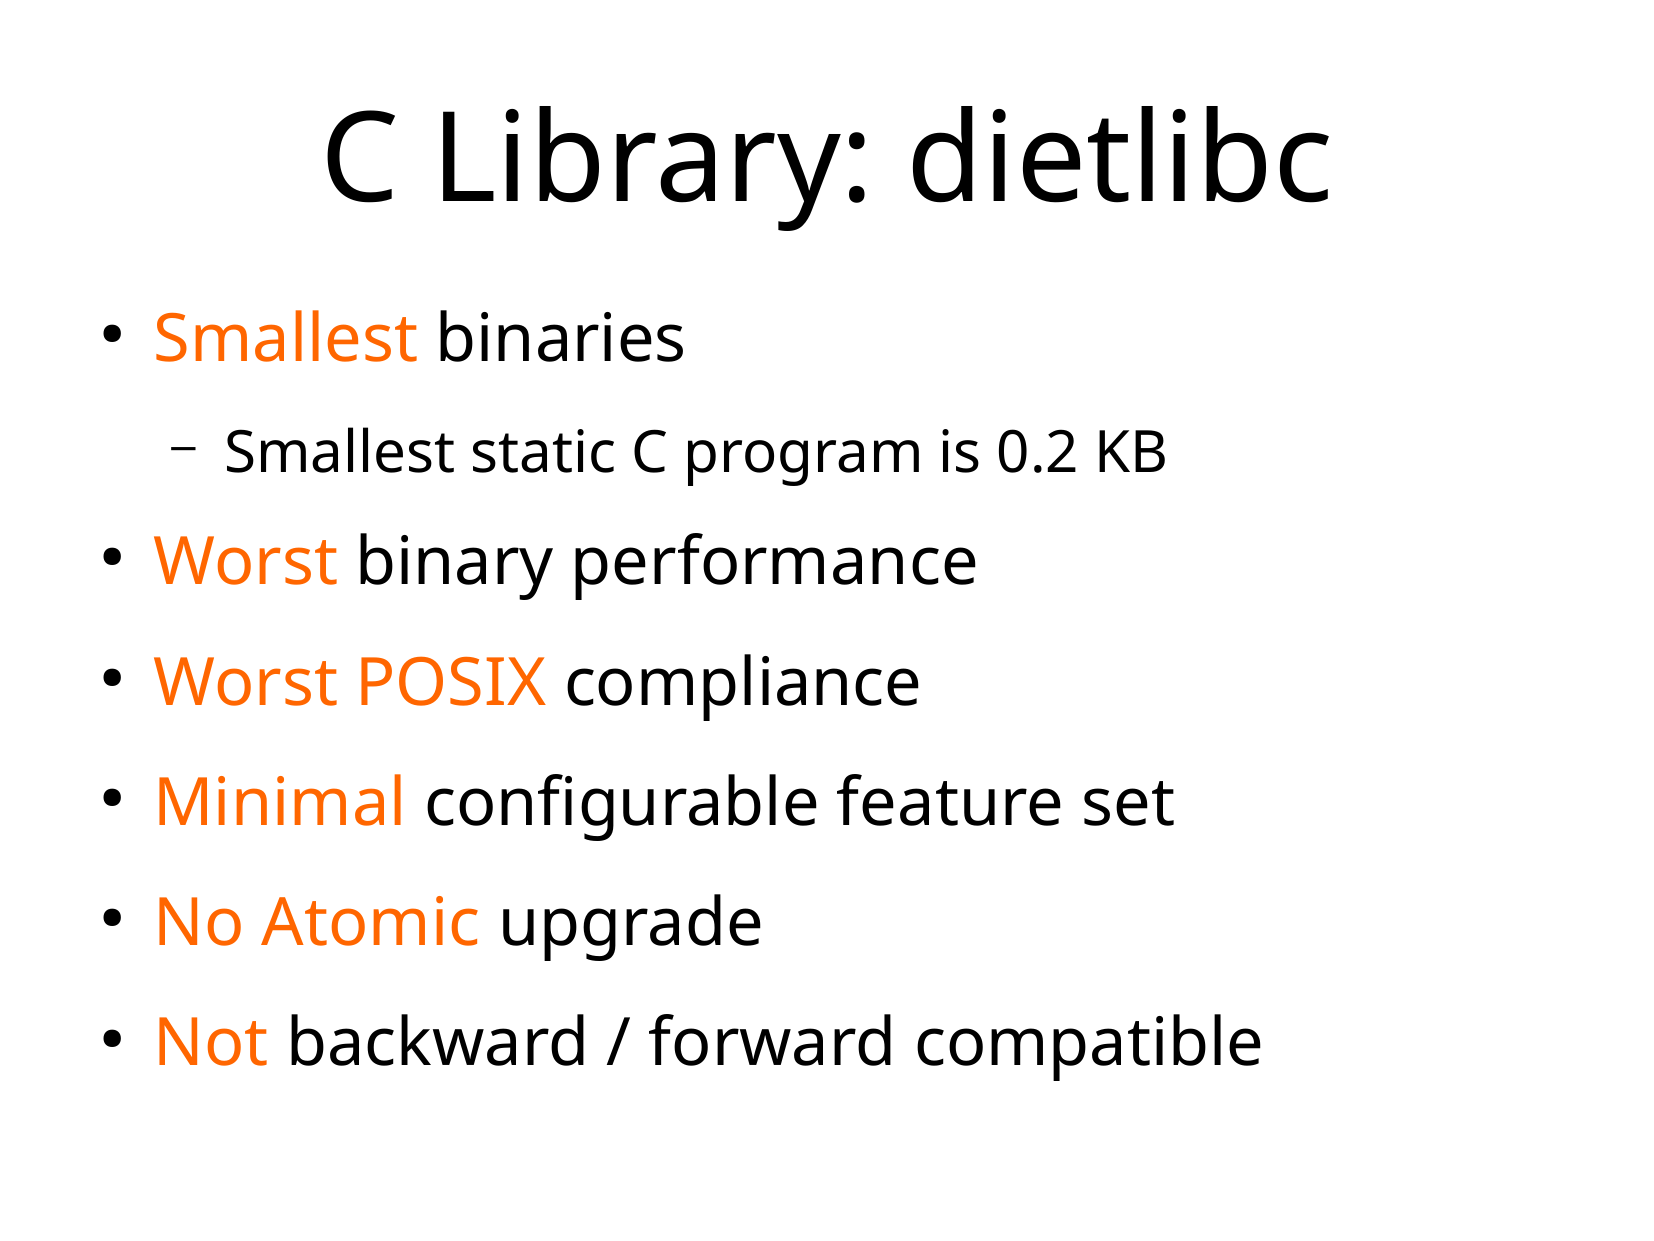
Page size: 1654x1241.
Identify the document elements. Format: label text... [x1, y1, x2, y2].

list Smallest binaries Smallest static C program is 0.2 KB Worst binary performance Worst POSIX compliance Minimal configurable feature set No Atomic upgrade Not backward / forward compatible [82, 290, 1571, 1156]
title C Library: dietlibc [82, 49, 1571, 257]
